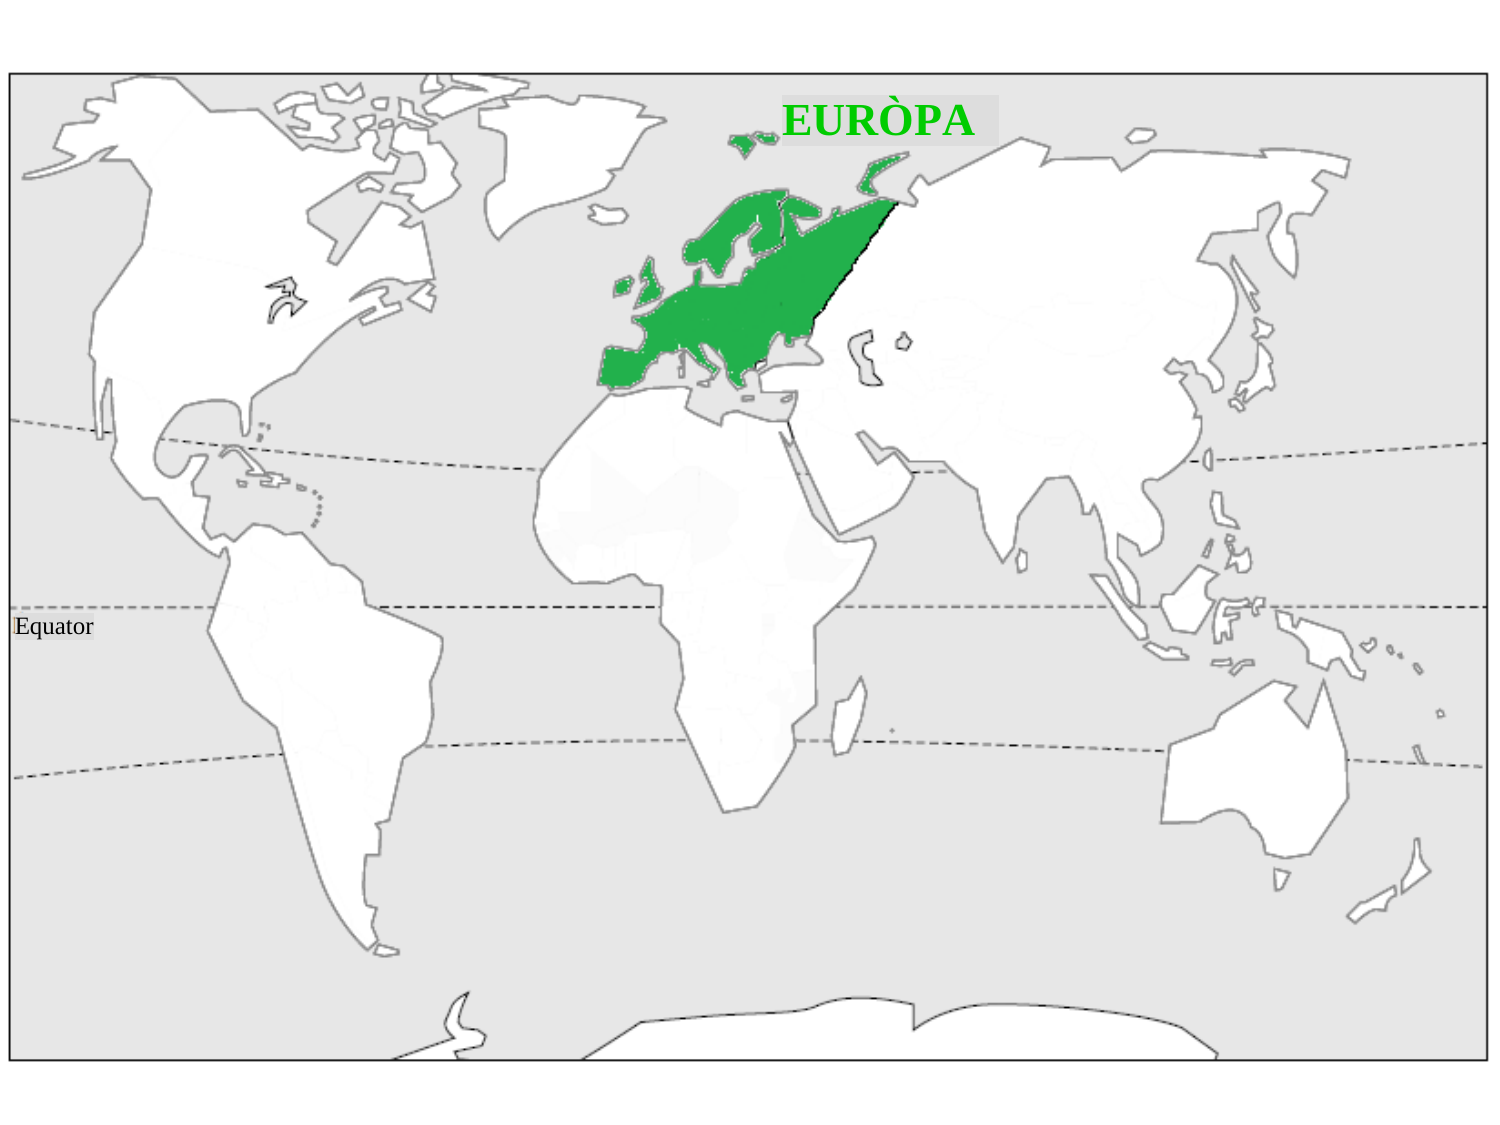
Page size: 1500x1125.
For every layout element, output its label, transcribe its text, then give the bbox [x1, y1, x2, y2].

picture [0, 66, 1500, 1078]
text_box EURÒPA [767, 82, 1028, 154]
text_box Equator [0, 602, 154, 668]
